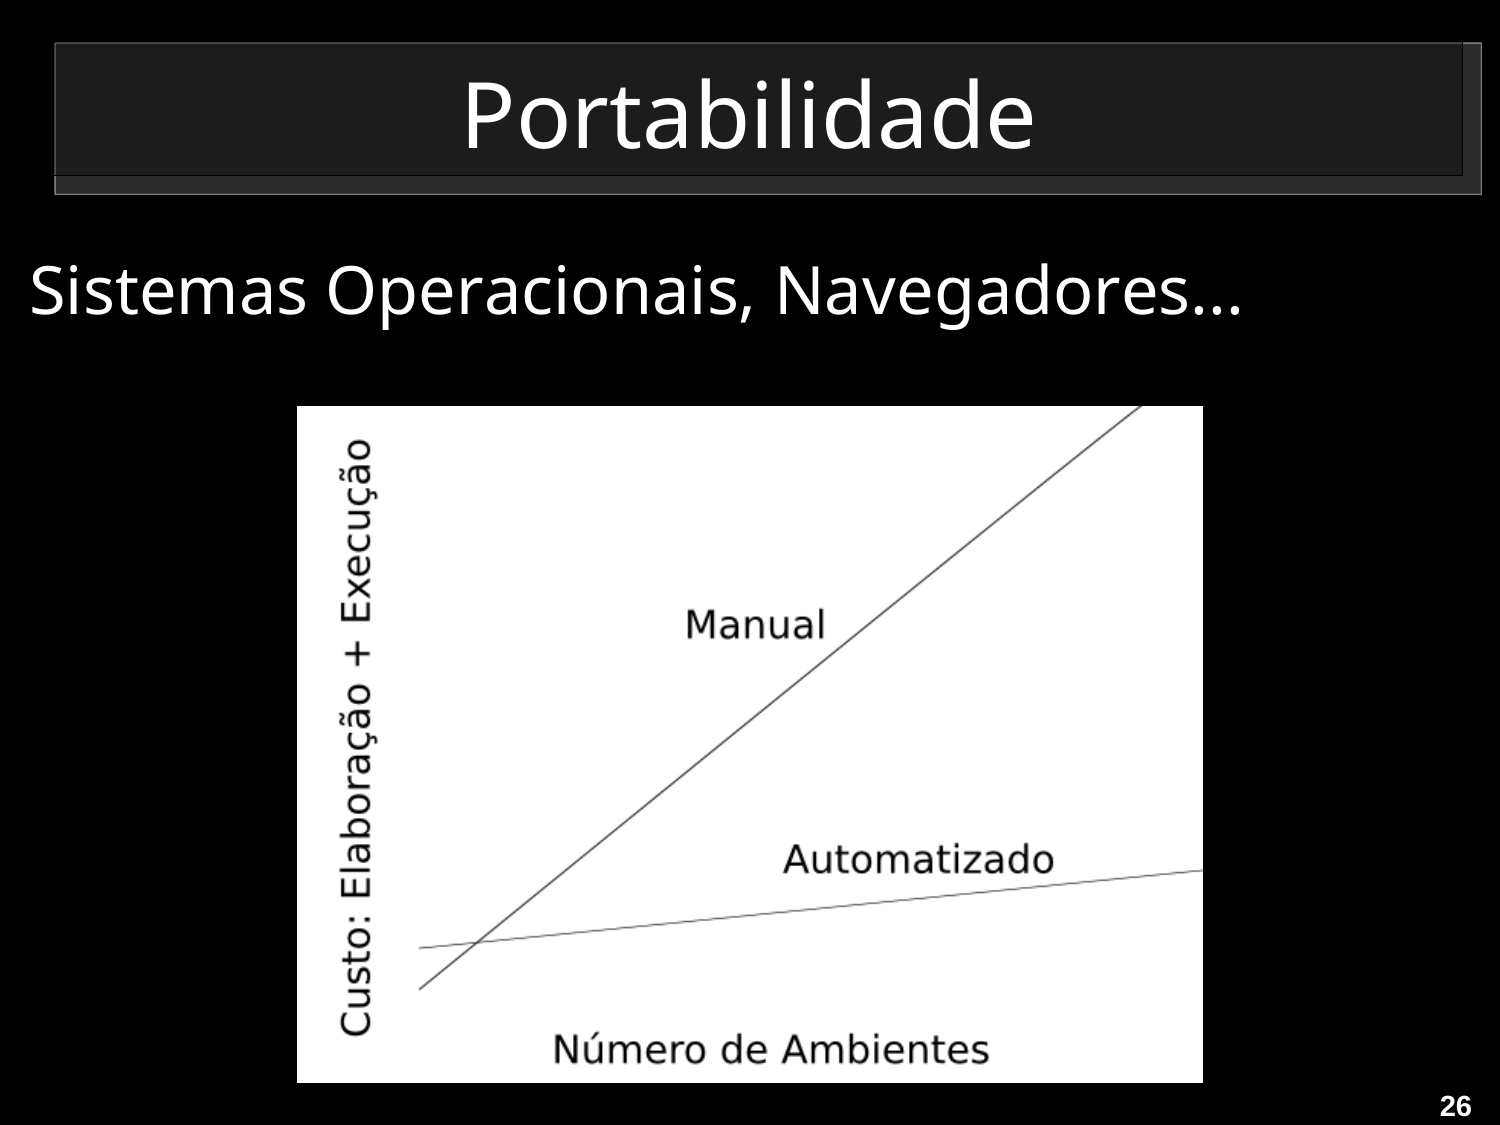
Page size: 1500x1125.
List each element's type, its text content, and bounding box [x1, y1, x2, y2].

list Sistemas Operacionais, Navegadores... [29, 243, 1470, 1063]
title Portabilidade [29, 38, 1470, 188]
picture [297, 406, 1203, 1083]
